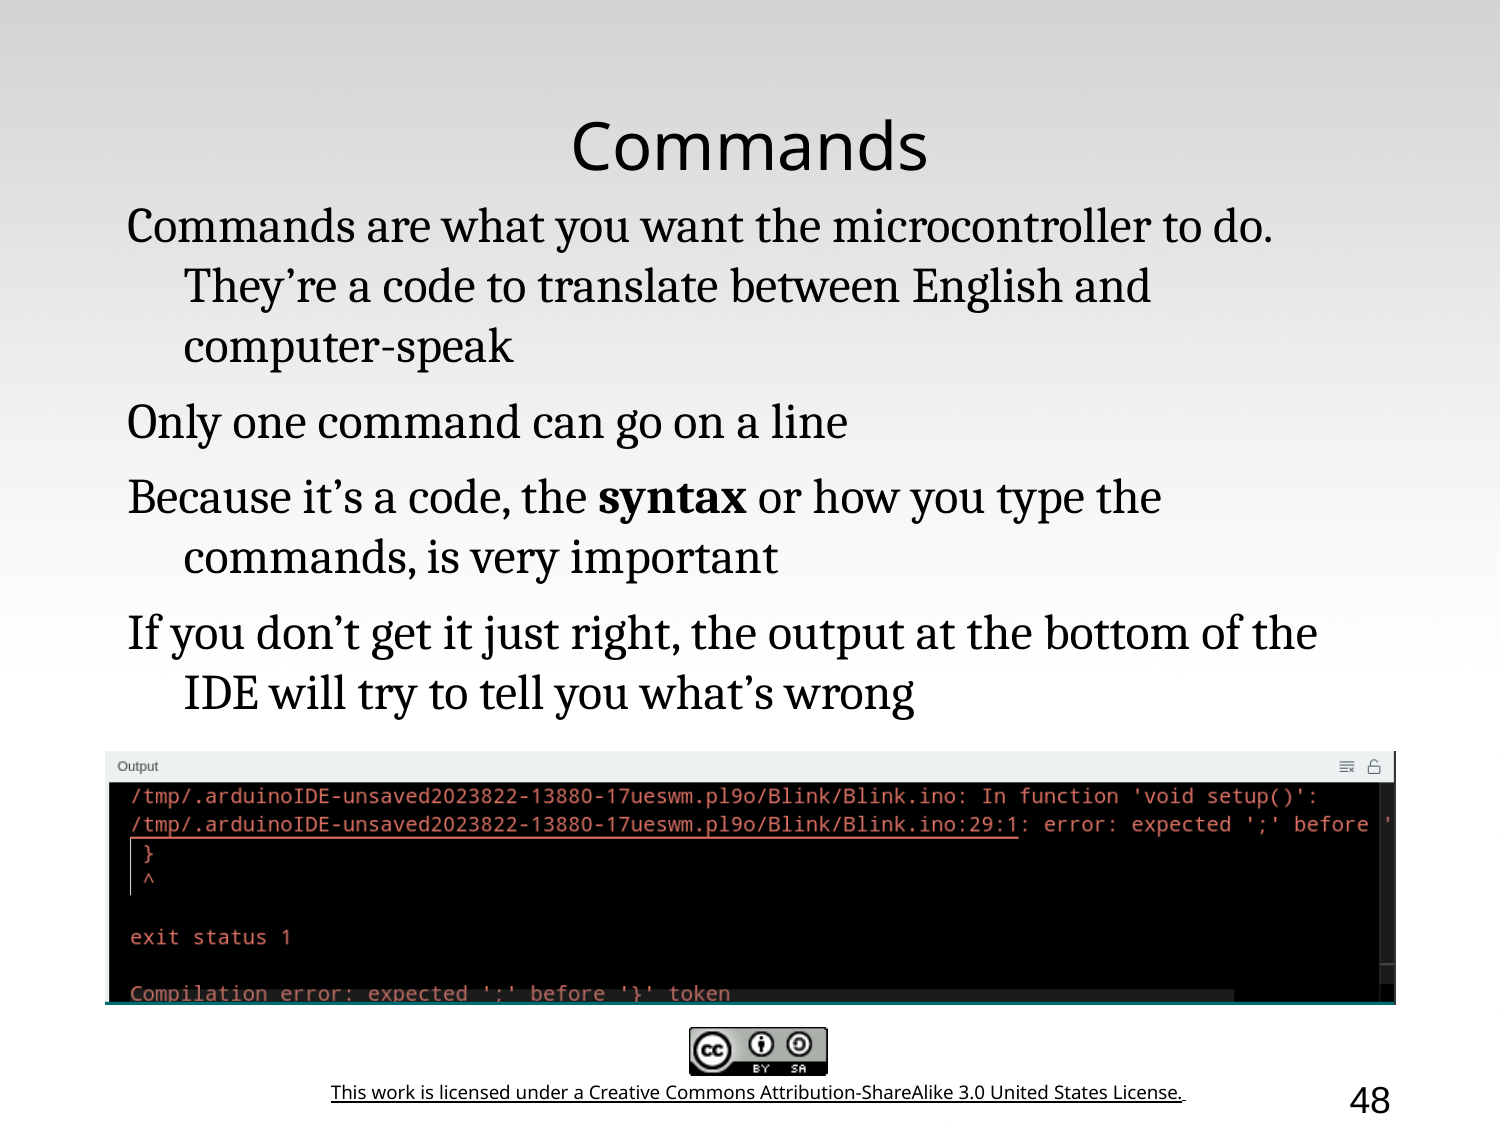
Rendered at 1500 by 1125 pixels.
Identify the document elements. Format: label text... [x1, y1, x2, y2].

list Commands are what you want the microcontroller to do. They’re a code to translate between English and computer-speak Only one command can go on a line Because it’s a code, the syntax or how you type the commands, is very important If you don’t get it just right, the output at the bottom of the IDE will try to tell you what’s wrong [112, 184, 1388, 751]
title Commands [112, 49, 1388, 184]
picture [0, 0, 1500, 1125]
